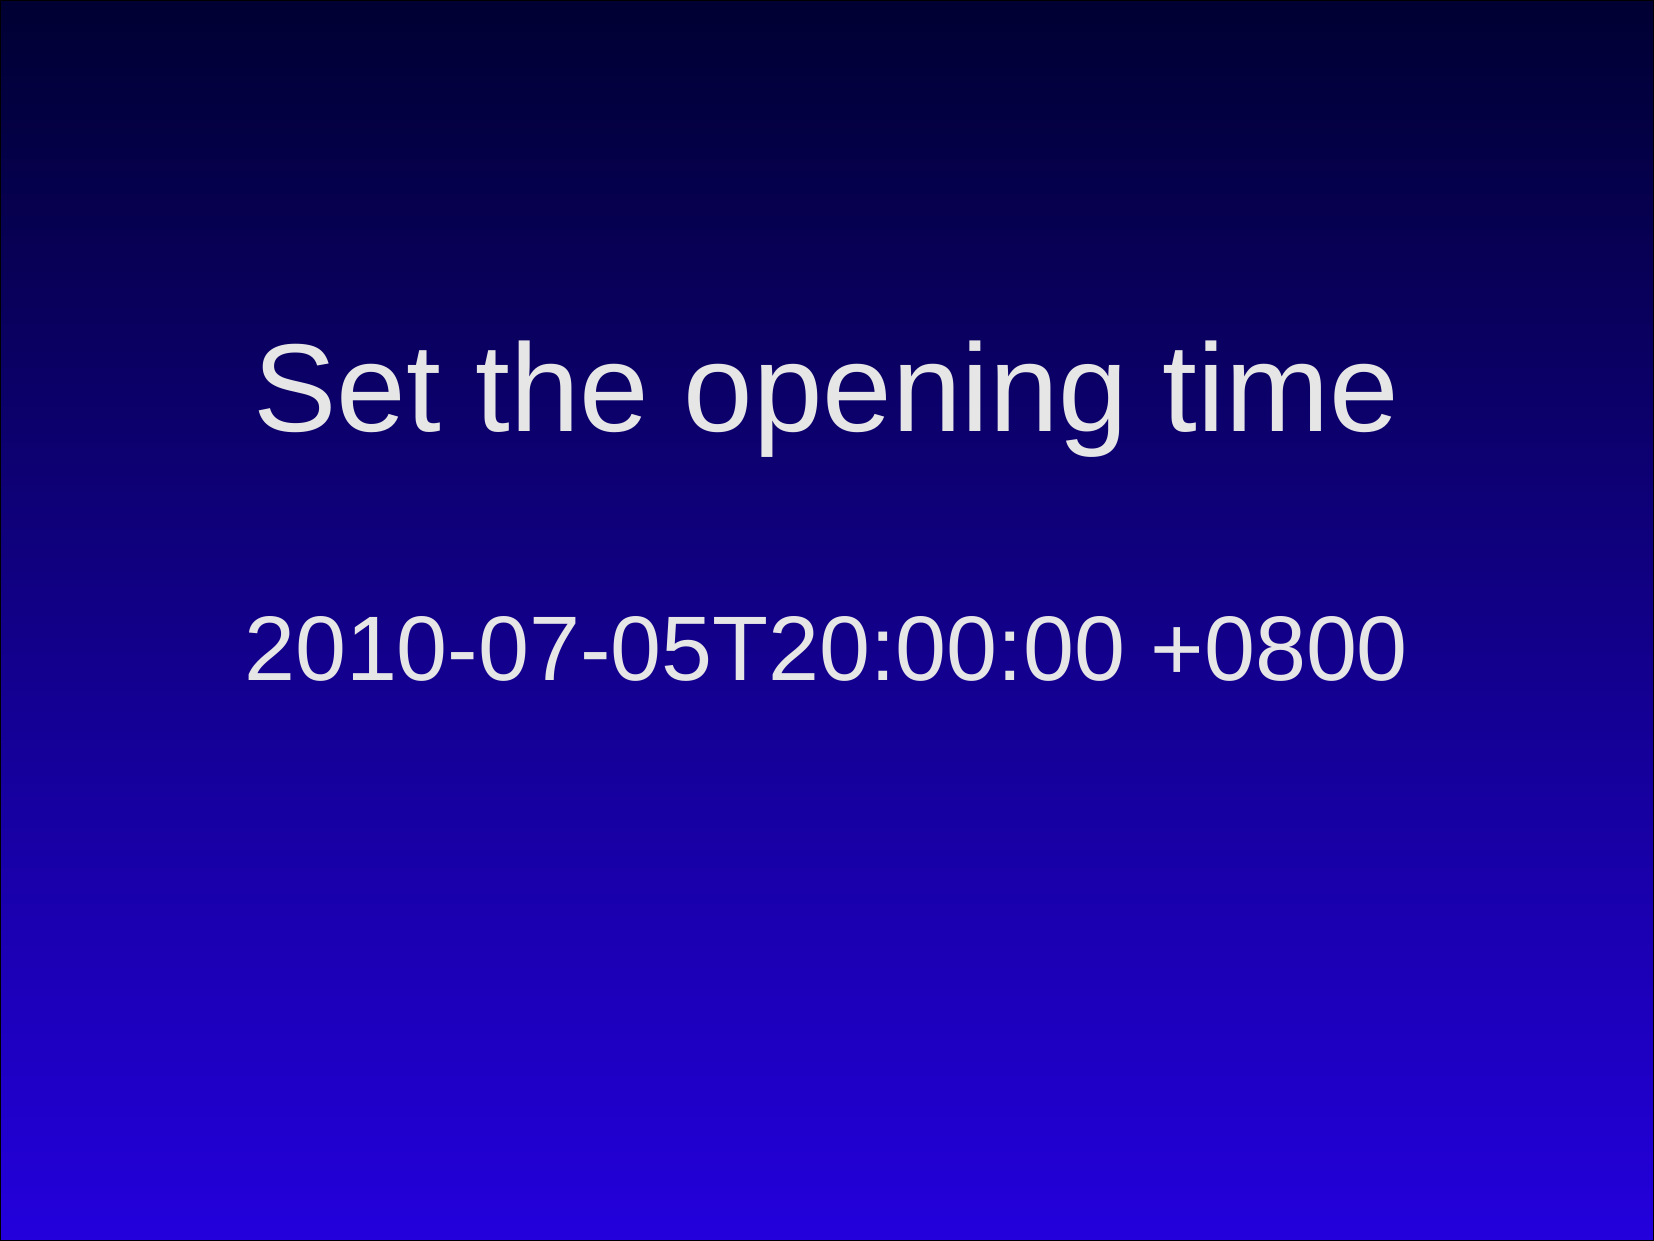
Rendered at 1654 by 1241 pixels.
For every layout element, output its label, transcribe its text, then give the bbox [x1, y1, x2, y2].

subtitle Set the opening time 2010-07-05T20:00:00 +0800 [82, 56, 1571, 1102]
